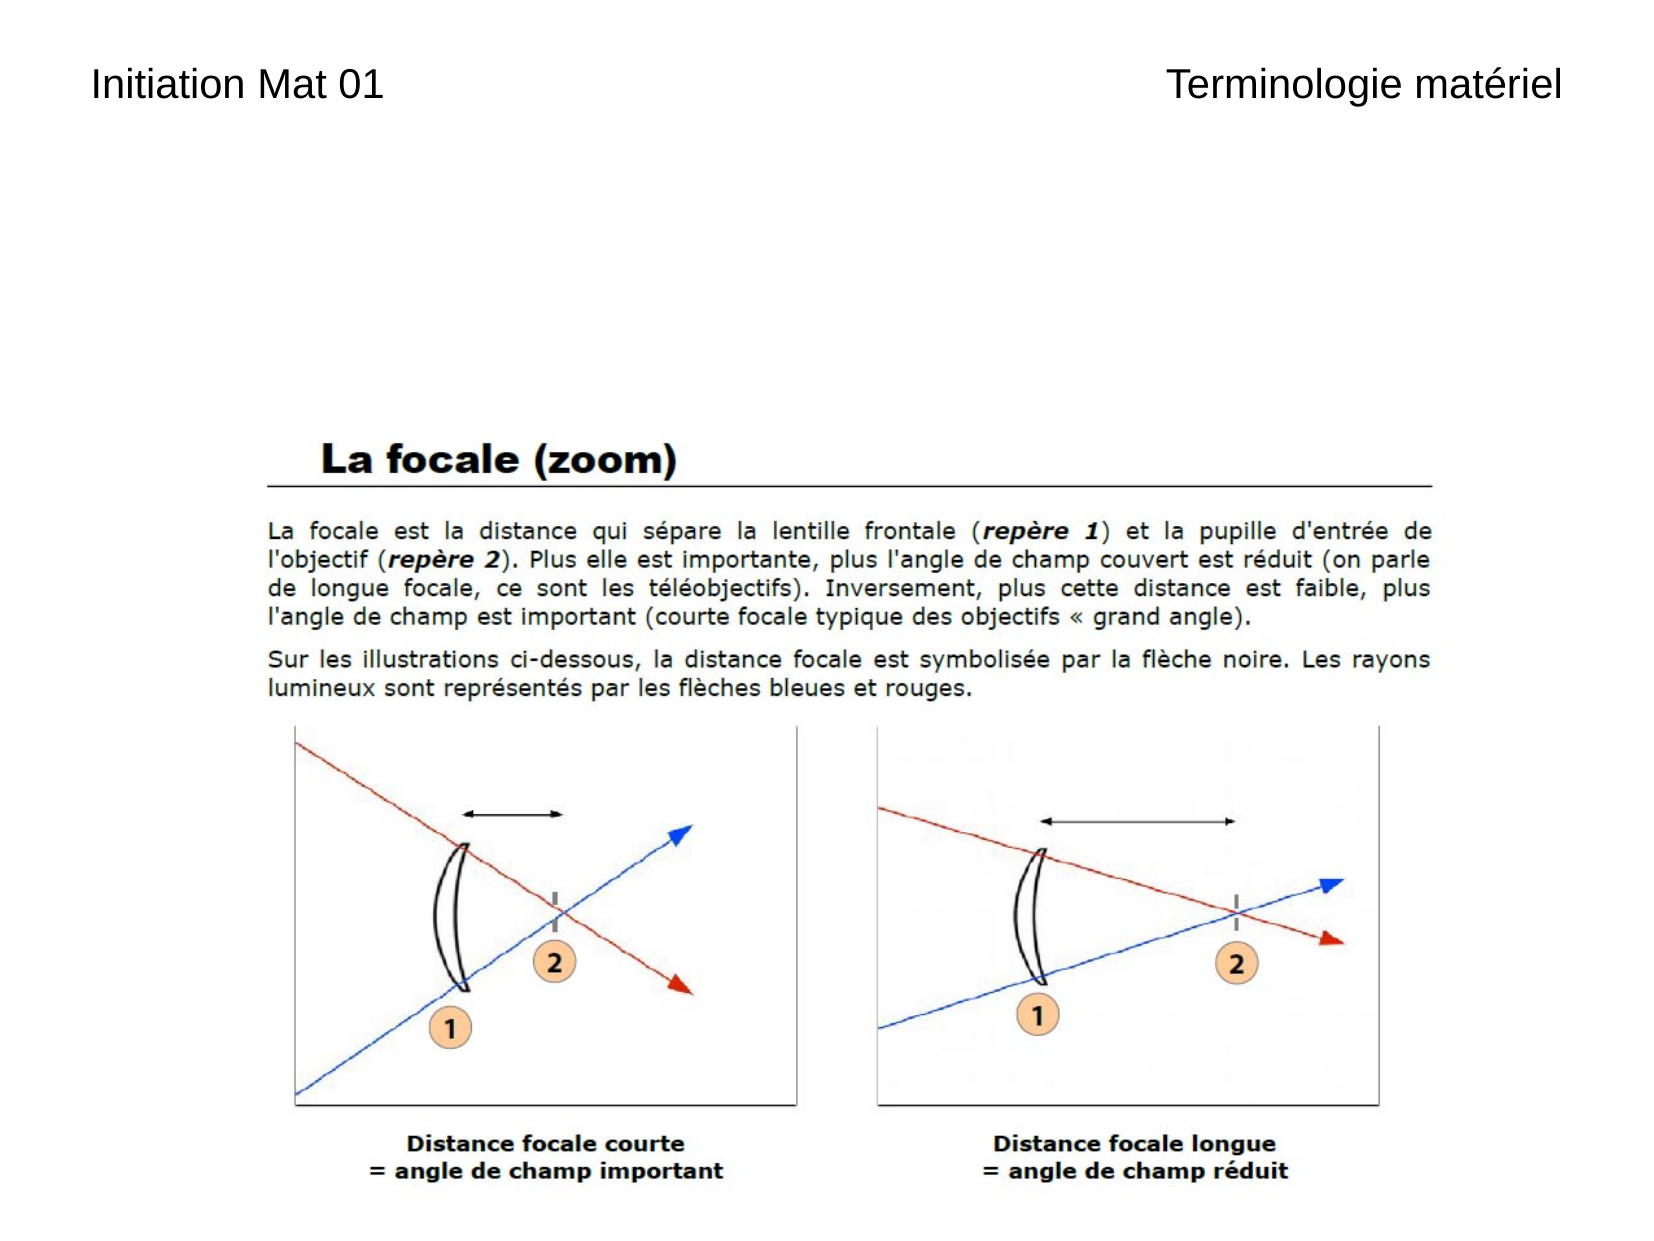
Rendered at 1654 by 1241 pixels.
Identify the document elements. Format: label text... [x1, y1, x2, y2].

picture [100, 202, 1568, 1241]
title Initiation Mat 01 Terminologie matériel [82, 49, 1571, 119]
